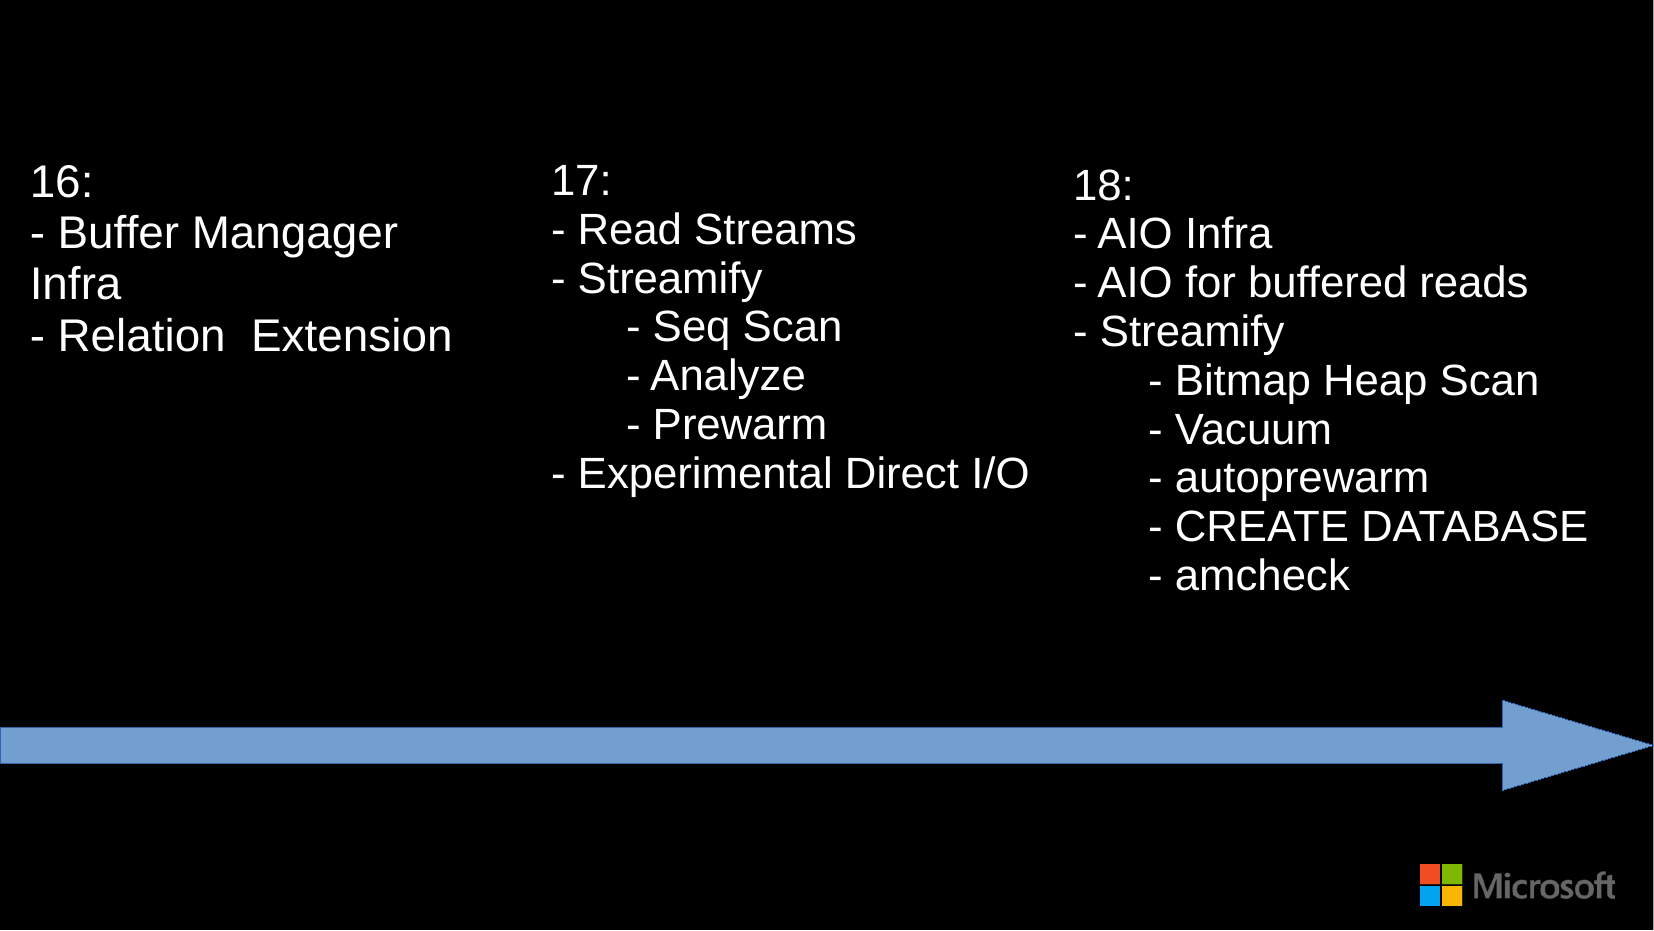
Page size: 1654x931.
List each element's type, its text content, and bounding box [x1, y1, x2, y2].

text_box 18: - AIO Infra - AIO for buffered reads - Streamify - Bitmap Heap Scan - Vacuum - autoprewarm - CREATE DATABASE - amcheck [1058, 153, 1636, 698]
picture [1420, 864, 1615, 906]
text_box [0, 700, 1654, 791]
text_box 16: - Buffer Mangager Infra - Relation Extension [15, 148, 496, 471]
text_box 17: - Read Streams - Streamify - Seq Scan - Analyze - Prewarm - Experimental Direct I/O [536, 148, 1059, 596]
